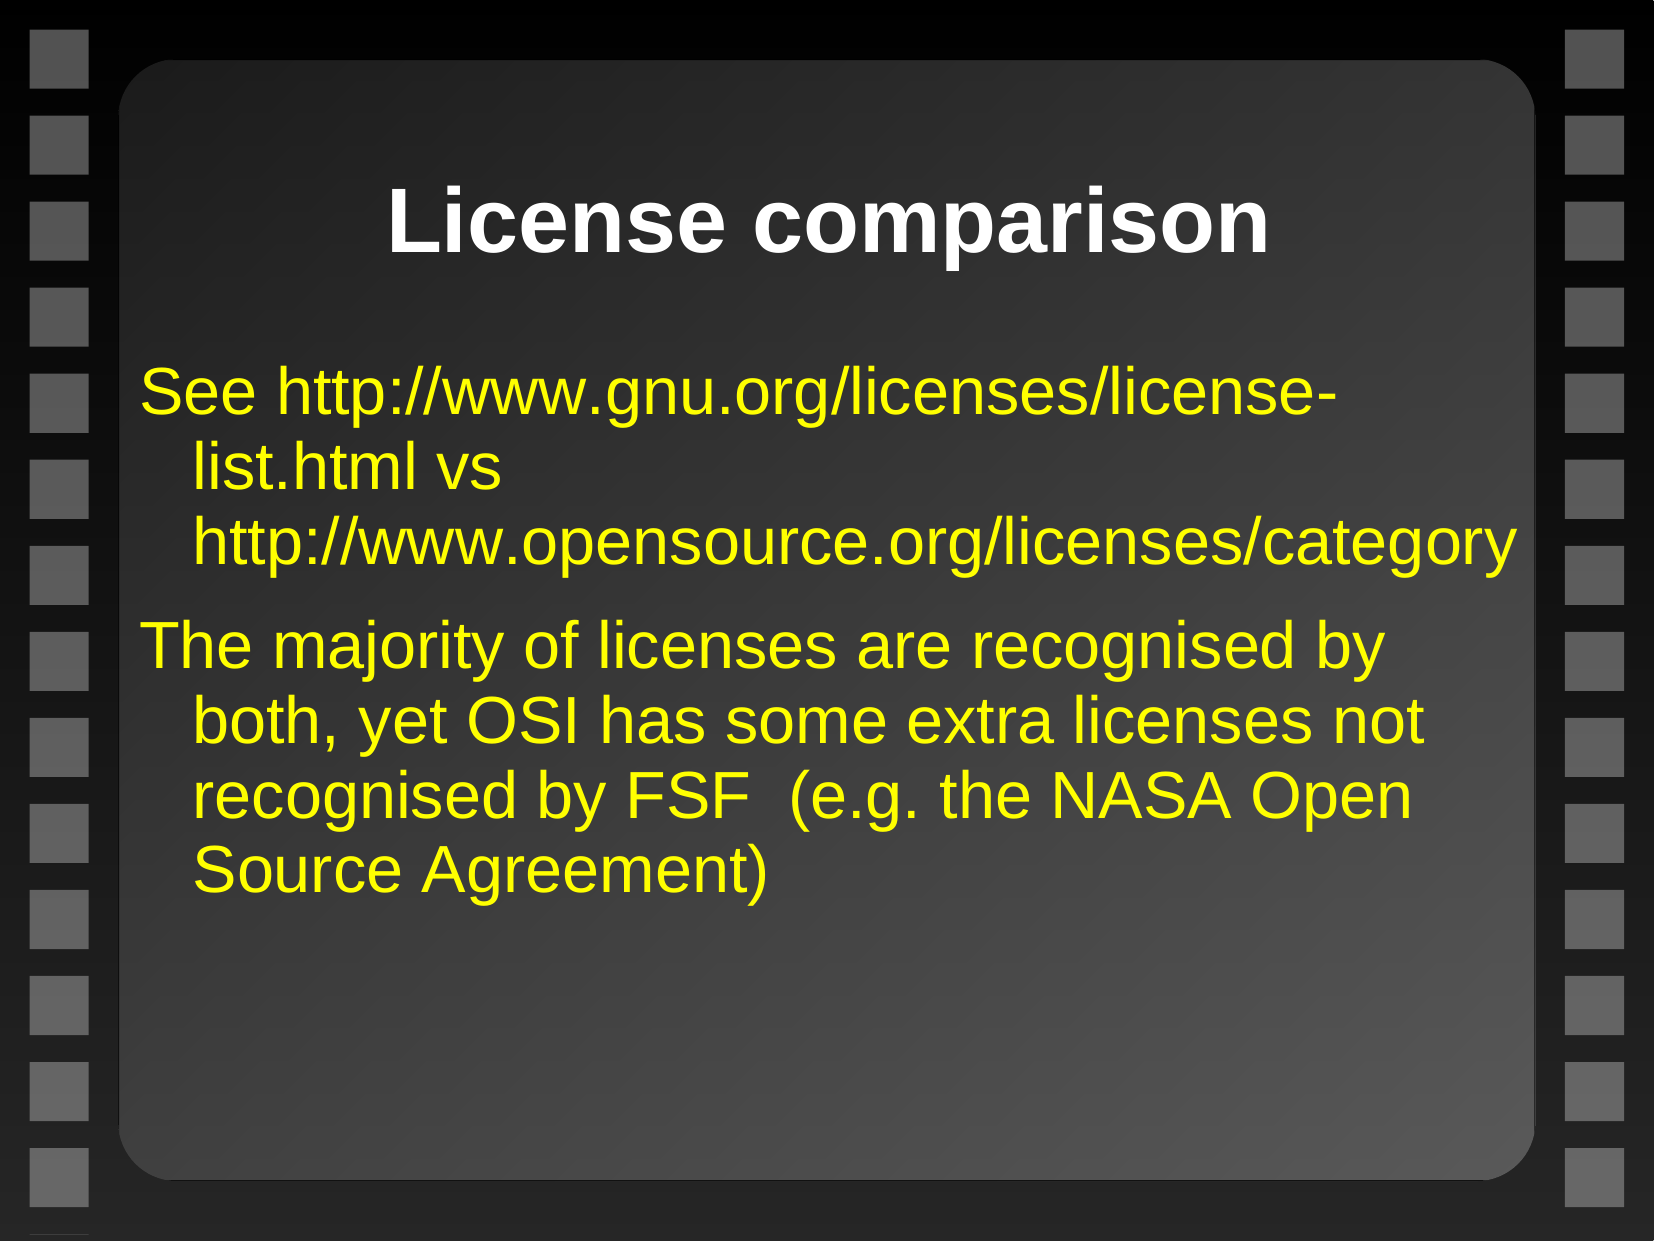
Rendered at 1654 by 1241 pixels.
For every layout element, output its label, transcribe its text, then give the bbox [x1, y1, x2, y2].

title License comparison [123, 117, 1536, 325]
list See http://www.gnu.org/licenses/license-list.html vs http://www.opensource.org/licenses/category The majority of licenses are recognised by both, yet OSI has some extra licenses not recognised by FSF (e.g. the NASA Open Source Agreement) [121, 354, 1534, 1127]
